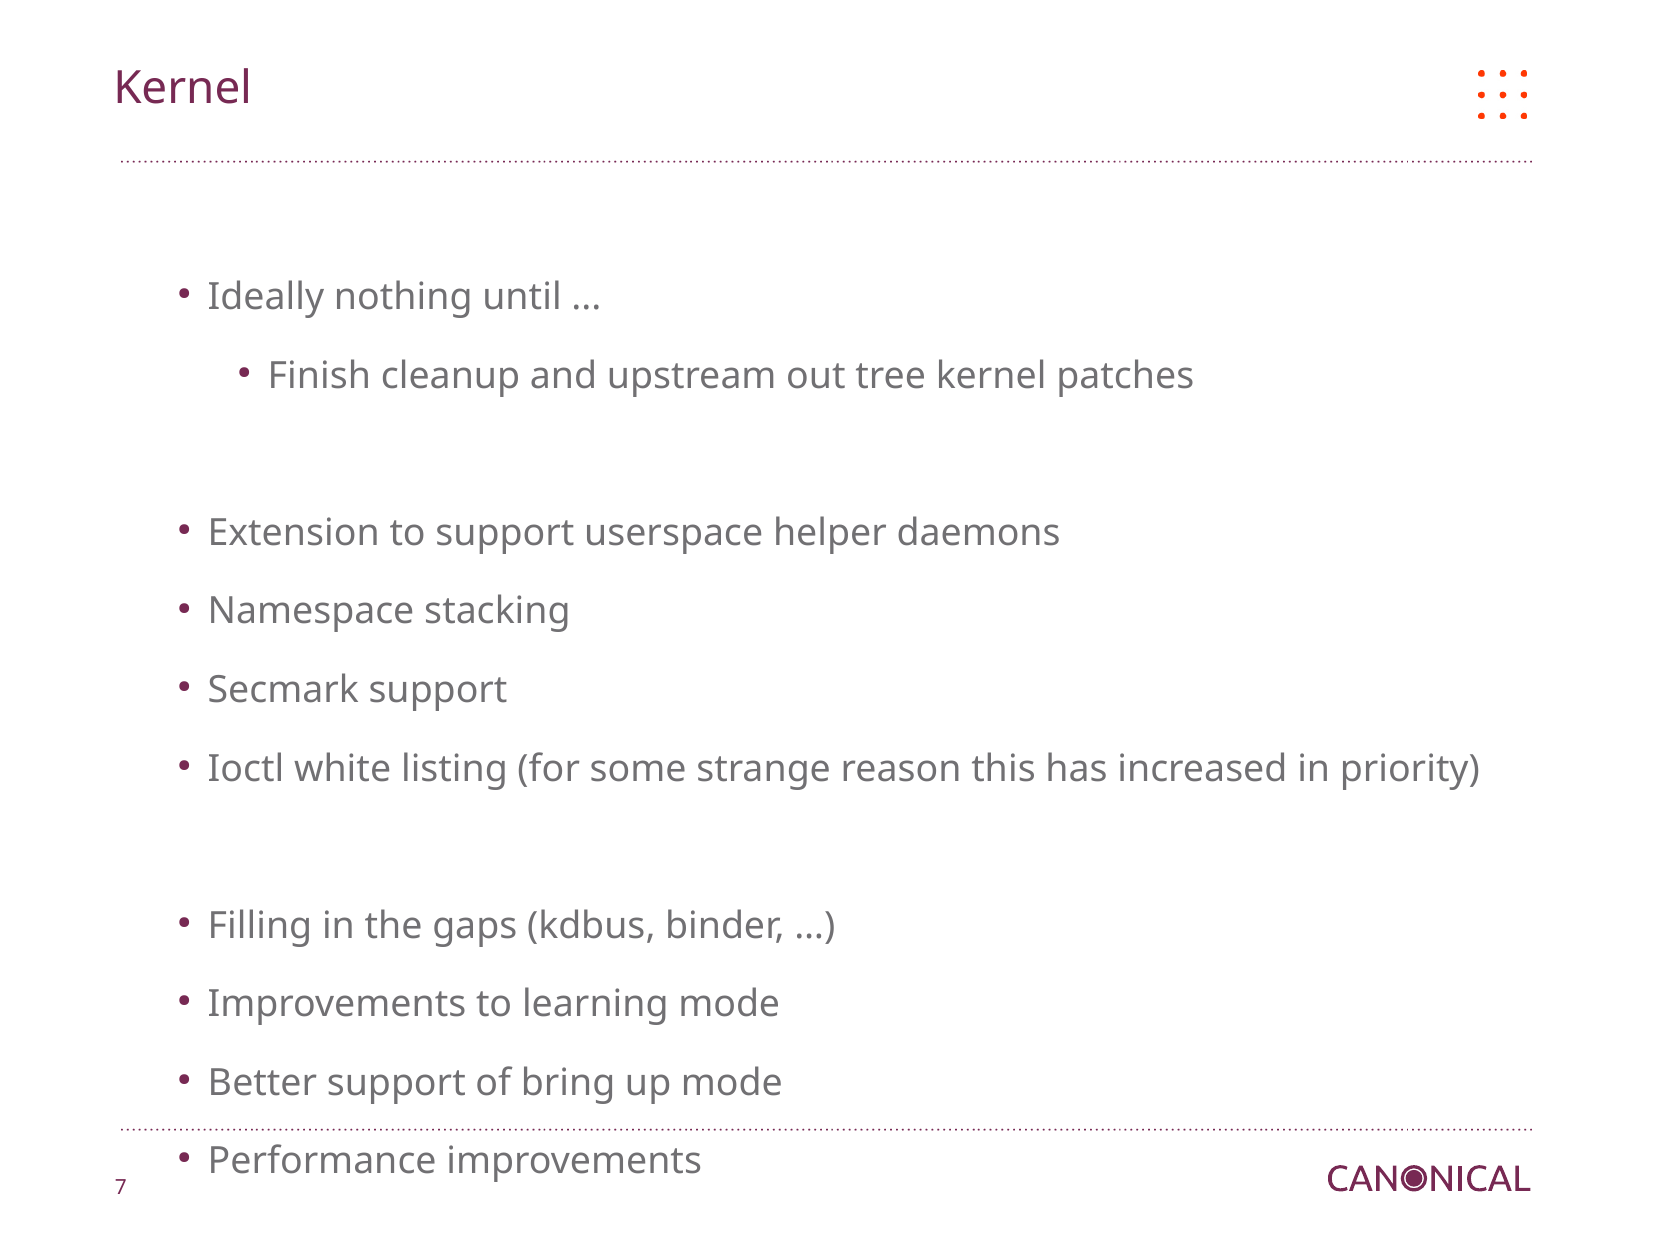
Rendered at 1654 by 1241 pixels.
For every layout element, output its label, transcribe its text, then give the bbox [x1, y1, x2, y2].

title Kernel [113, 59, 1382, 112]
list Ideally nothing until ... Finish cleanup and upstream out tree kernel patches Extension to support userspace helper daemons Namespace stacking Secmark support Ioctl white listing (for some strange reason this has increased in priority) Filling in the gaps (kdbus, binder, …) Improvements to learning mode Better support of bring up mode Performance improvements [147, 256, 1506, 1052]
picture [1478, 70, 1527, 119]
picture [111, 159, 1533, 166]
picture [111, 1127, 1533, 1134]
